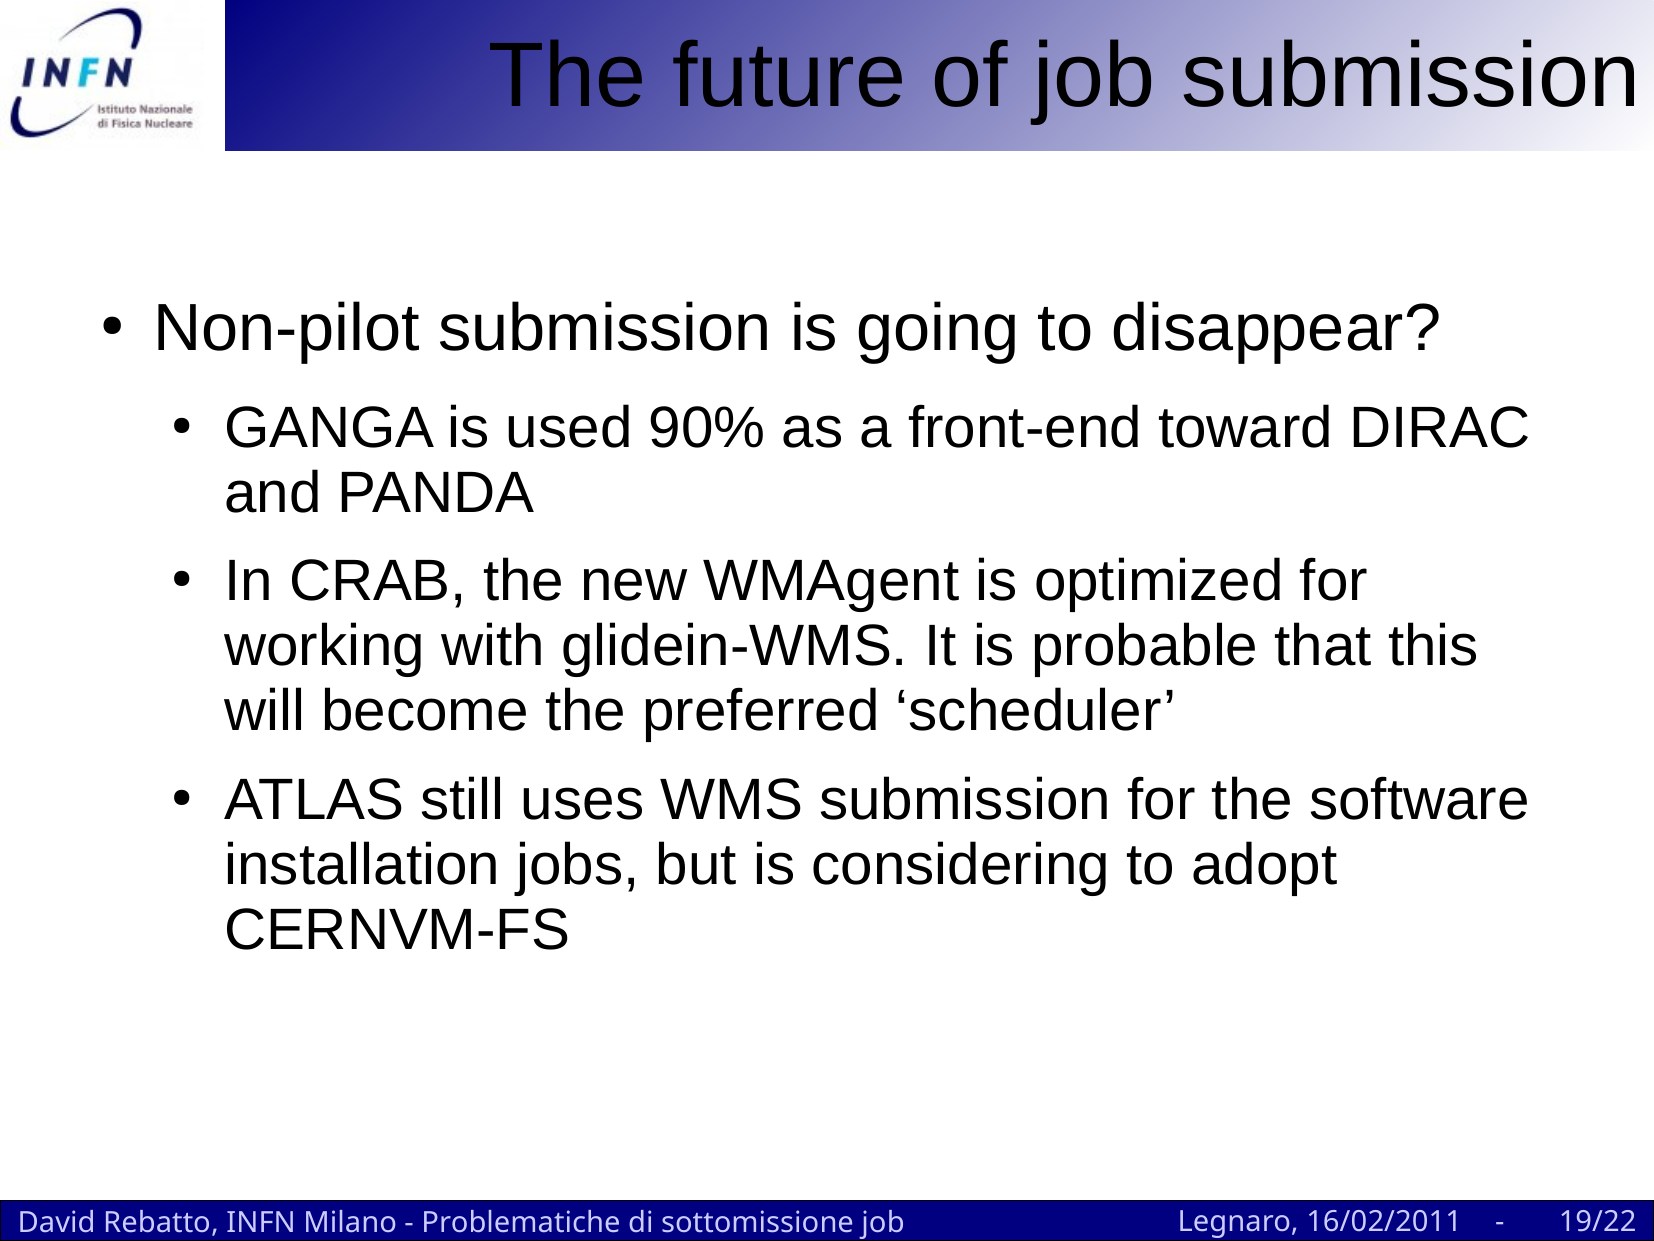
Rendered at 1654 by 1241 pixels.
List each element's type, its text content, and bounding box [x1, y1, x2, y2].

list Non-pilot submission is going to disappear? GANGA is used 90% as a front-end toward DIRAC and PANDA In CRAB, the new WMAgent is optimized for working with glidein-WMS. It is probable that this will become the preferred ‘scheduler’ ATLAS still uses WMS submission for the software installation jobs, but is considering to adopt CERNVM-FS [82, 290, 1571, 1109]
picture [0, 1, 204, 150]
title The future of job submission [225, 0, 1654, 151]
